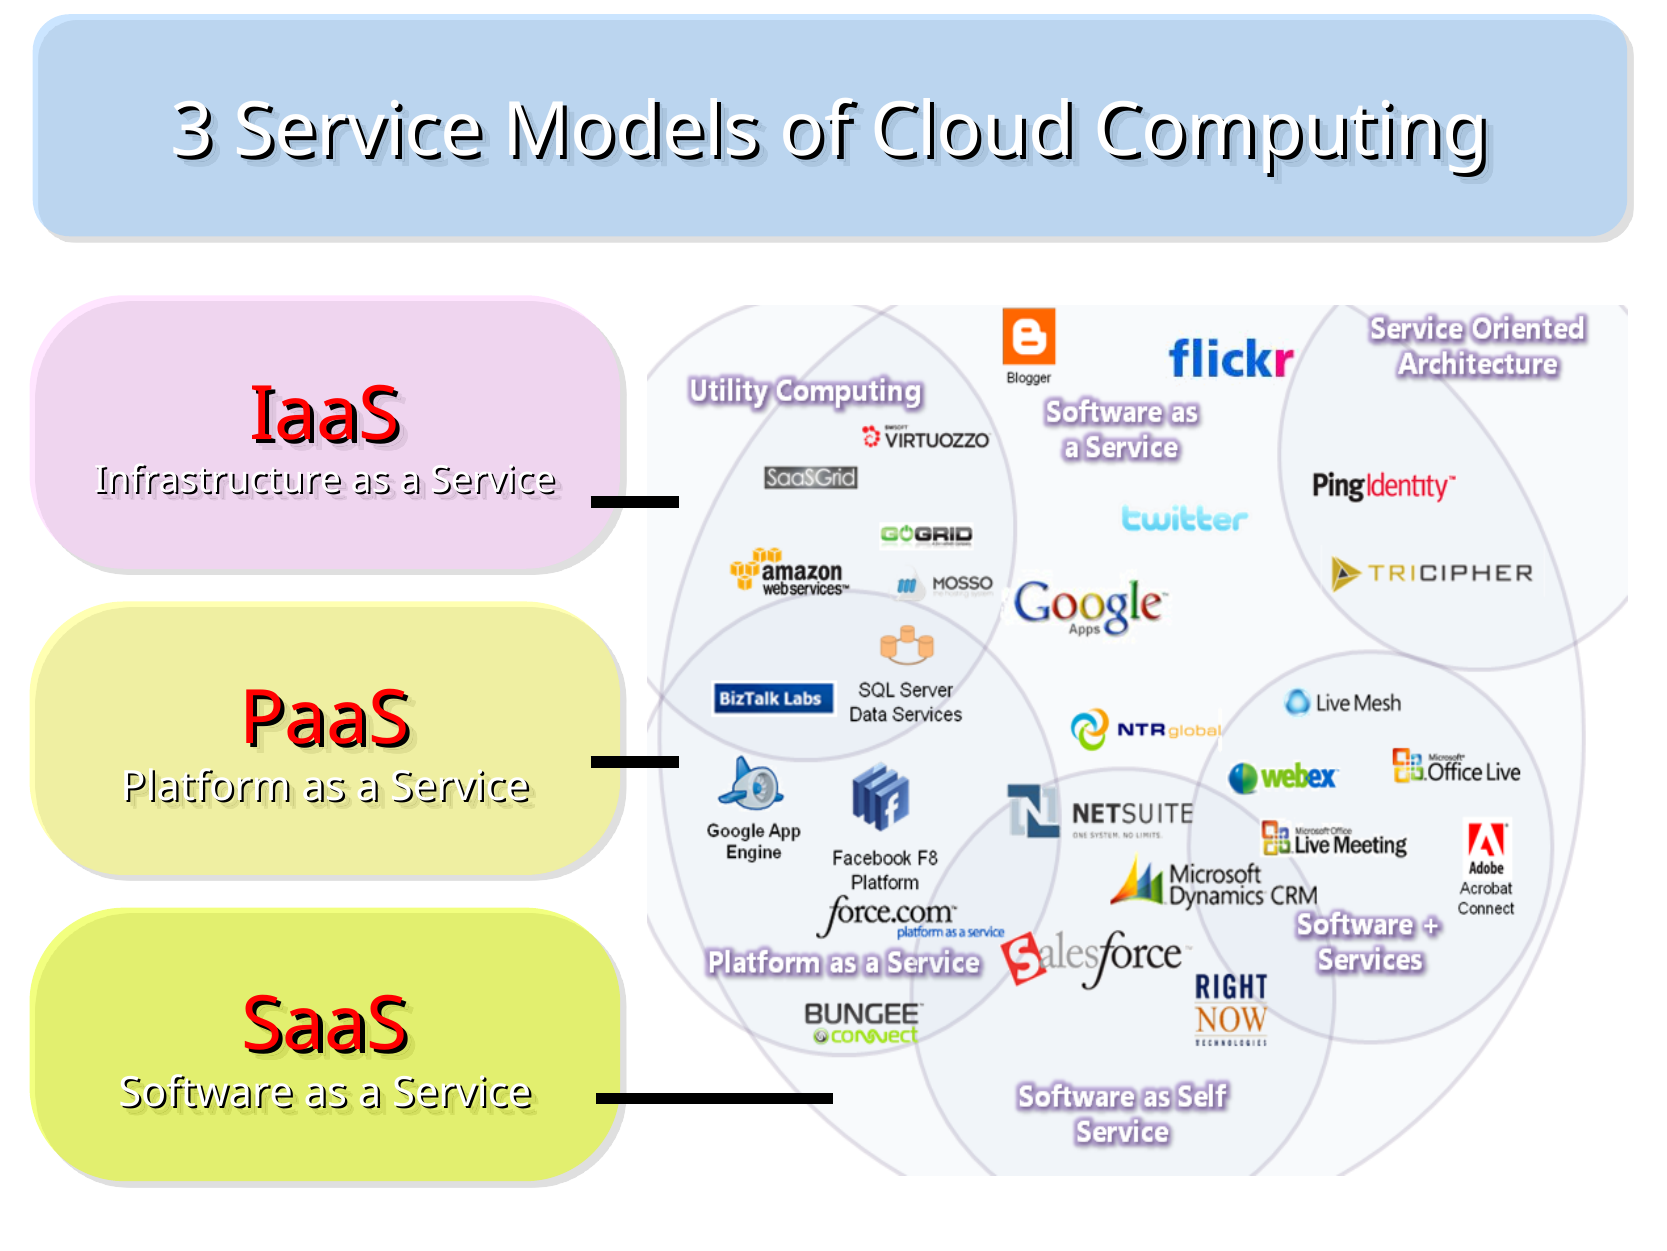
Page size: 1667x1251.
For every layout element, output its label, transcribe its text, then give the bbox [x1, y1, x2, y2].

text_box PaaS Platform as a Service [29, 601, 621, 875]
text_box SaaS Software as a Service [29, 907, 621, 1182]
text_box IaaS Infrastructure as a Service [29, 295, 621, 569]
text_box 3 Service Models of Cloud Computing [32, 14, 1628, 237]
picture [647, 305, 1628, 1176]
